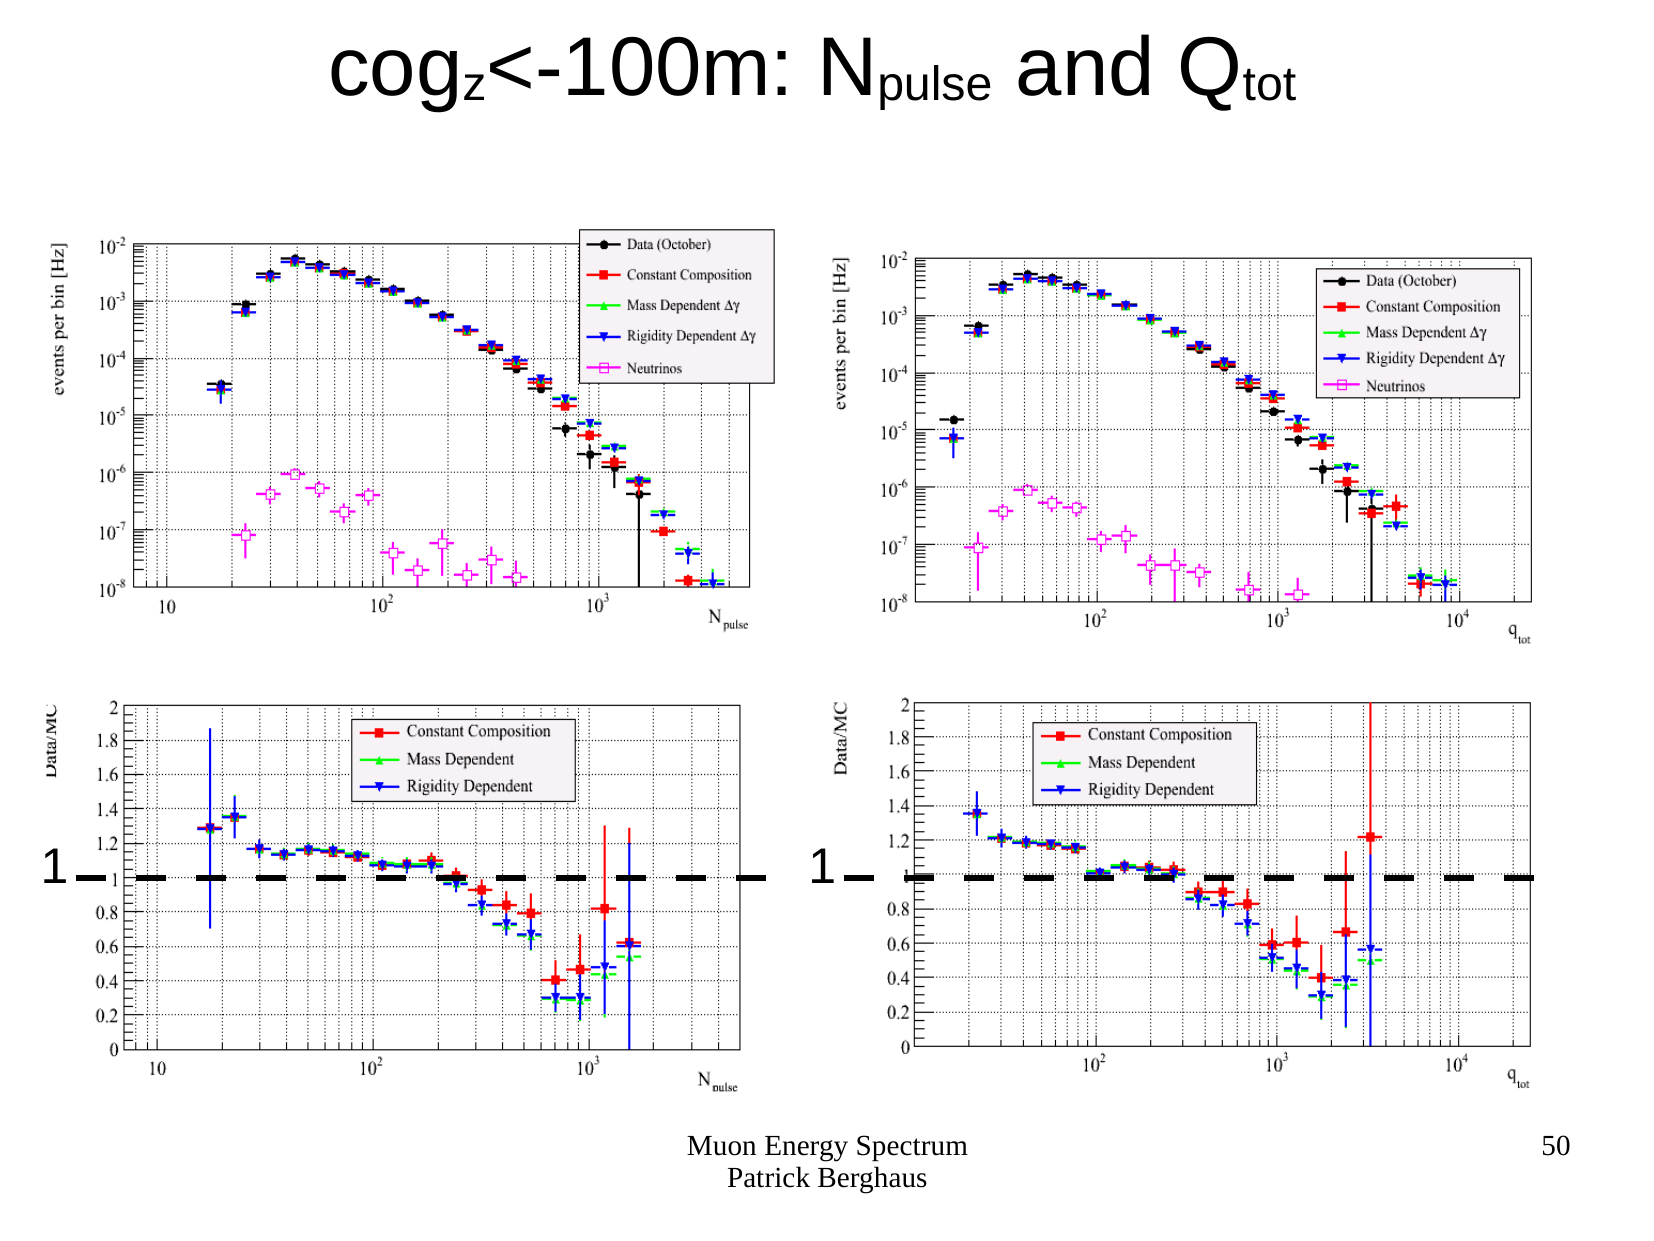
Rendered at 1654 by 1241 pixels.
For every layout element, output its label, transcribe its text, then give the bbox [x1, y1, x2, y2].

picture [39, 207, 1610, 1108]
text_box 1 [793, 830, 848, 920]
text_box cogz<-100m: Npulse and Qtot [313, 12, 1306, 176]
text_box 1 [25, 830, 80, 920]
